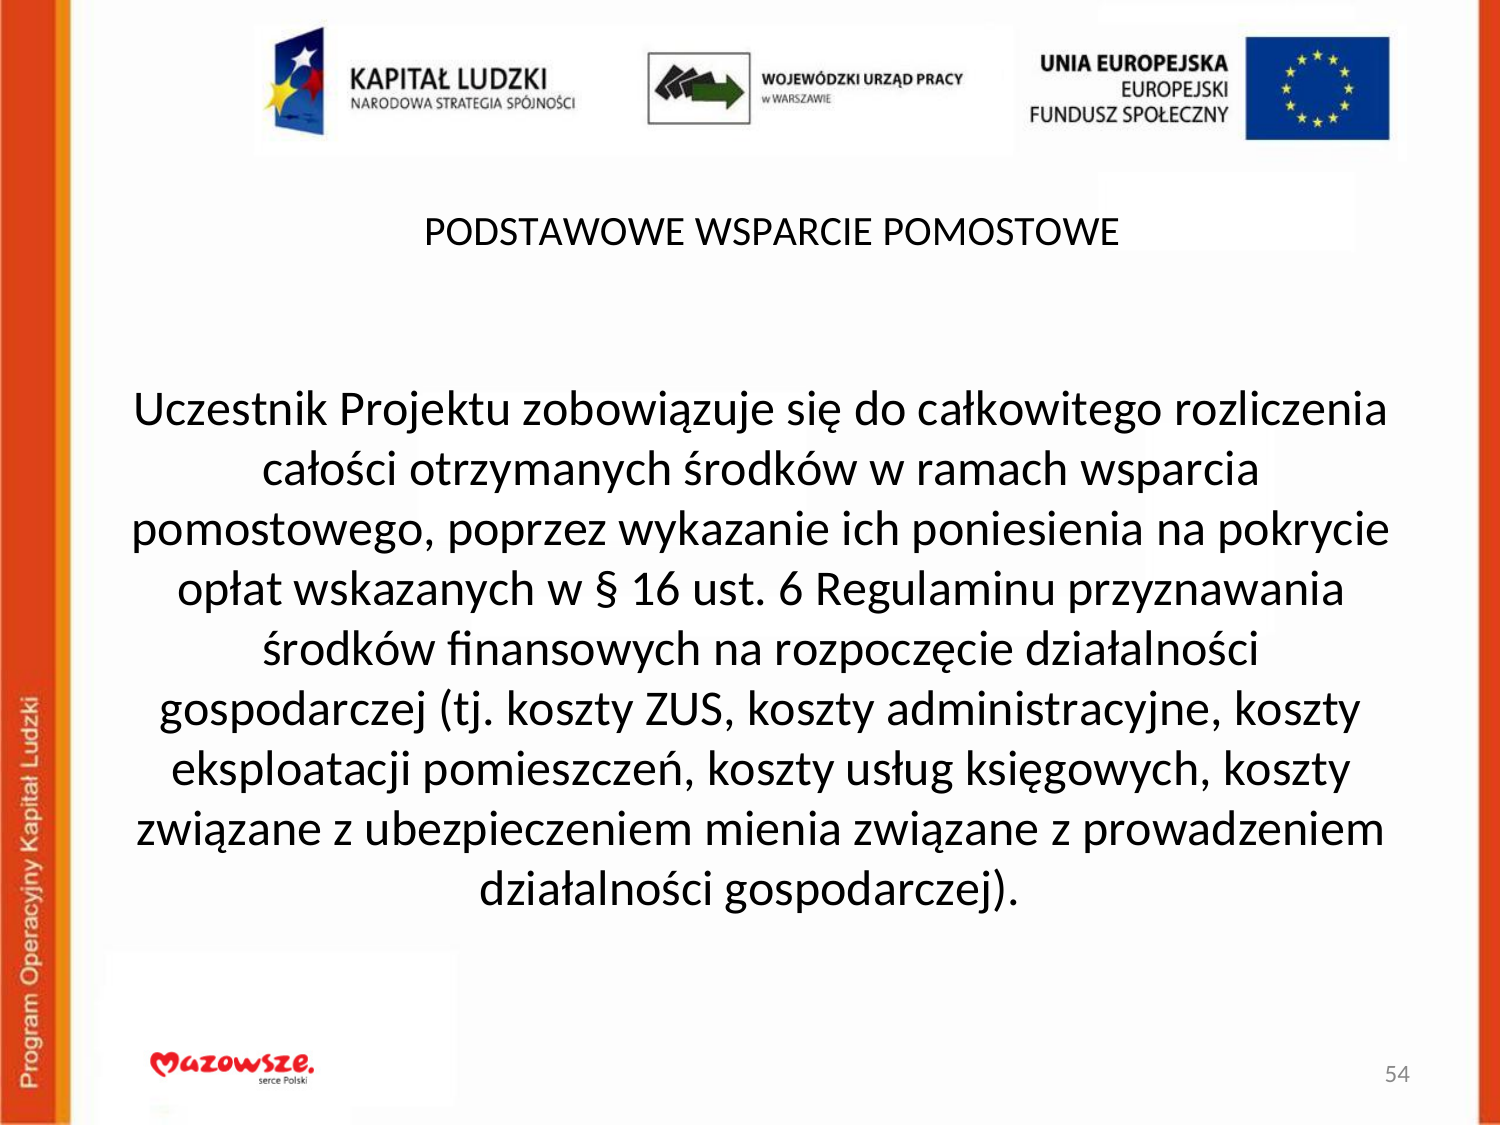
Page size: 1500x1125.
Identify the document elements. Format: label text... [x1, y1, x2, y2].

text_box PODSTAWOWE WSPARCIE POMOSTOWE [194, 196, 1351, 256]
title Uczestnik Projektu zobowiązuje się do całkowitego rozliczenia całości otrzymanych środków w ramach wsparcia pomostowego, poprzez wykazanie ich poniesienia na pokrycie opłat wskazanych w § 16 ust. 6 Regulaminu przyznawania środków finansowych na rozpoczęcie działalności gospodarczej (tj. koszty ZUS, koszty administracyjne, koszty eksploatacji pomieszczeń, koszty usług księgowych, koszty związane z ubezpieczeniem mienia związane z prowadzeniem działalności gospodarczej). [112, 278, 1411, 1012]
text_box <numer> [1074, 1042, 1426, 1103]
picture [0, 0, 1500, 1125]
